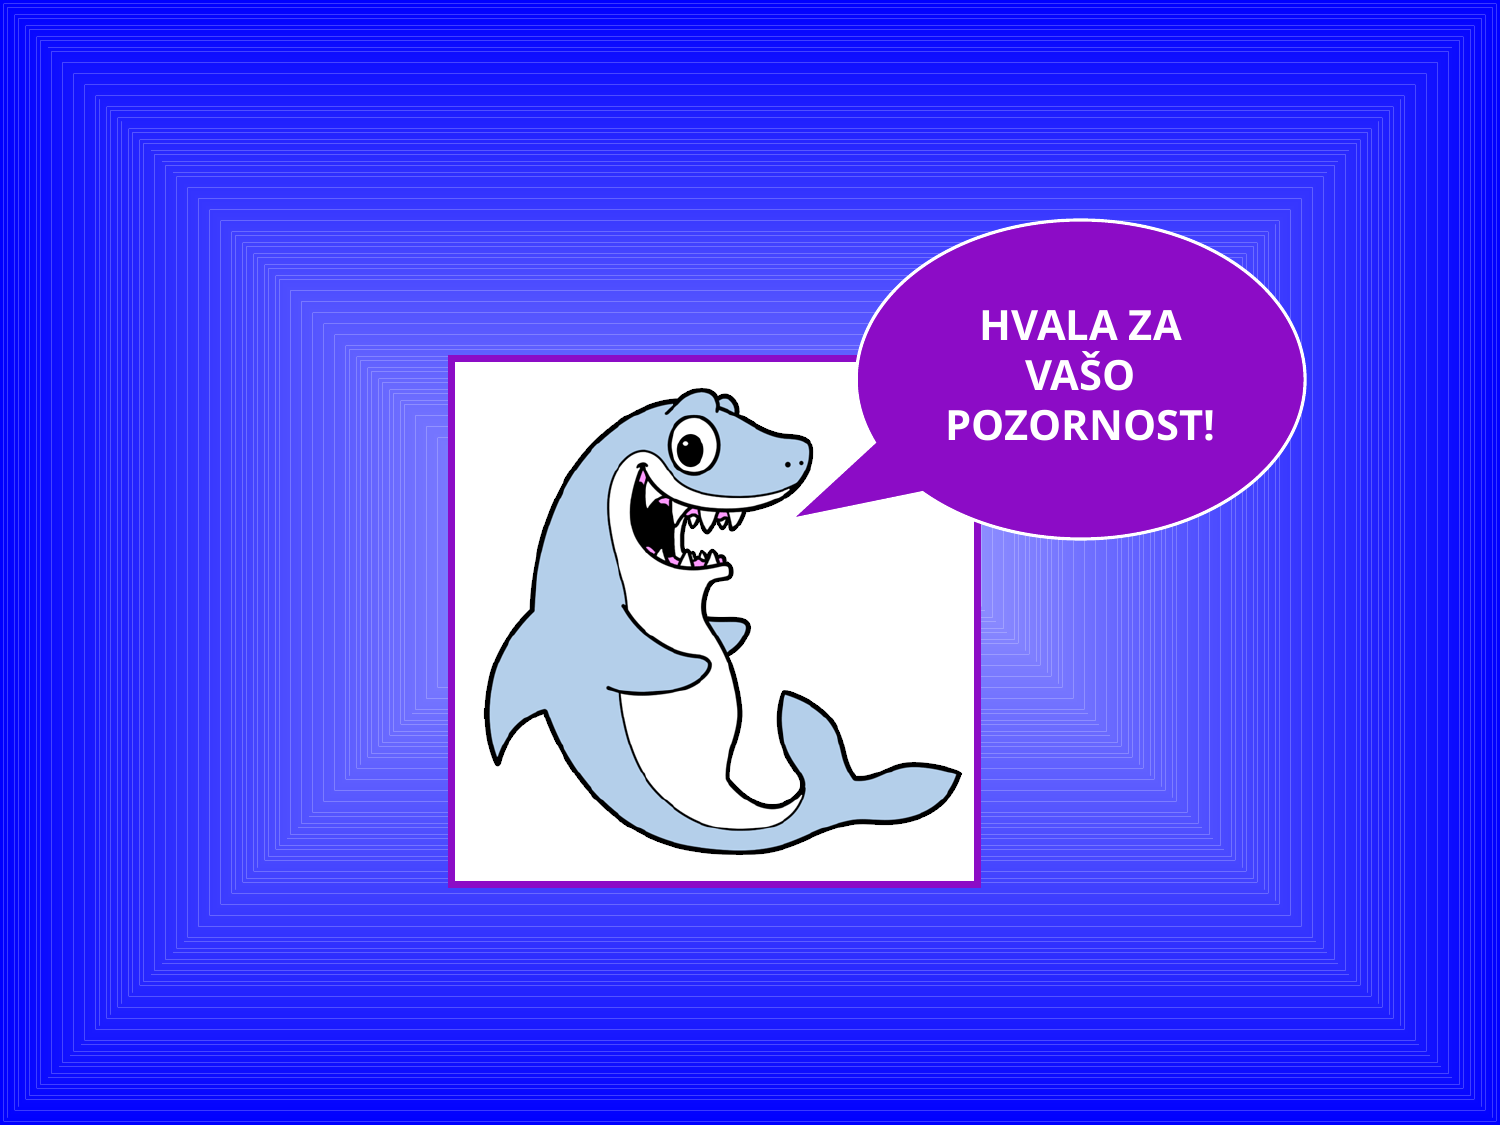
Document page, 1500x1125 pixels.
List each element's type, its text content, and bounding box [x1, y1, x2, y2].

text_box HVALA ZA VAŠO POZORNOST! [790, 219, 1306, 539]
picture [454, 361, 975, 882]
